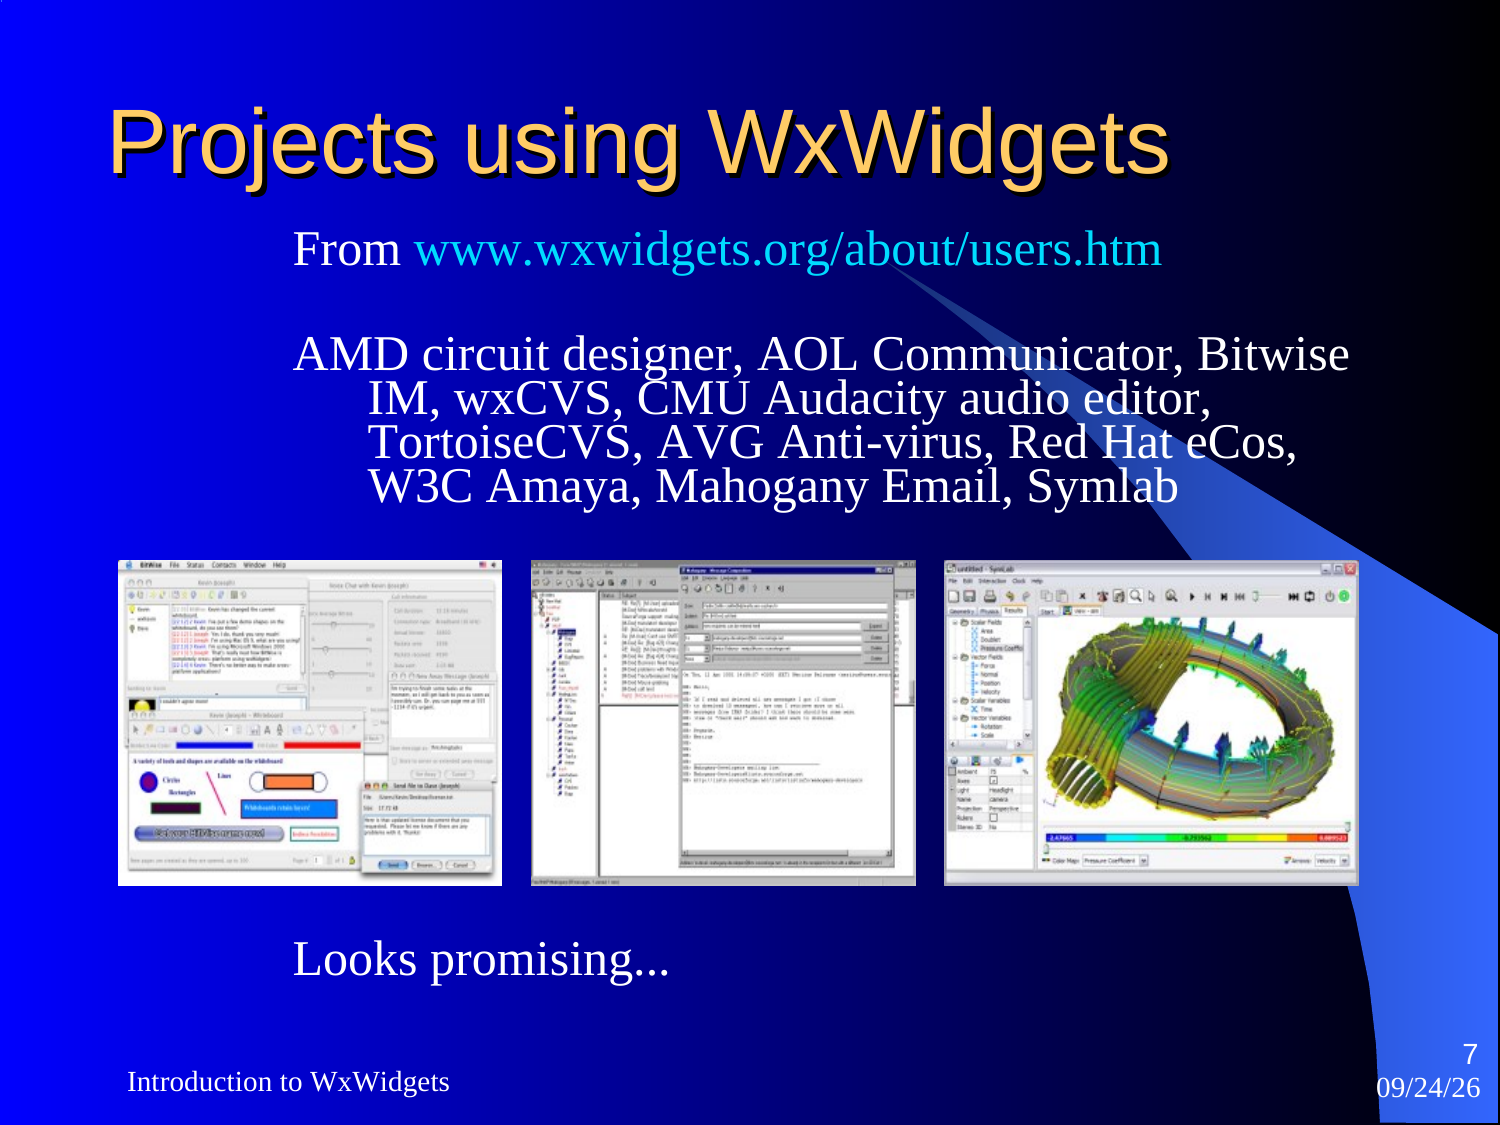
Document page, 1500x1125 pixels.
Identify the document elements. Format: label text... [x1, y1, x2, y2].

title Projects using WxWidgets [91, 48, 1418, 237]
picture [944, 560, 1359, 886]
list From www.wxwidgets.org/about/users.htm AMD circuit designer, AOL Communicator, Bitwise IM, wxCVS, CMU Audacity audio editor, TortoiseCVS, AVG Anti-virus, Red Hat eCos, W3C Amaya, Mahogany Email, Symlab Looks promising... [112, 177, 1388, 1125]
picture [531, 560, 916, 886]
picture [118, 560, 502, 886]
